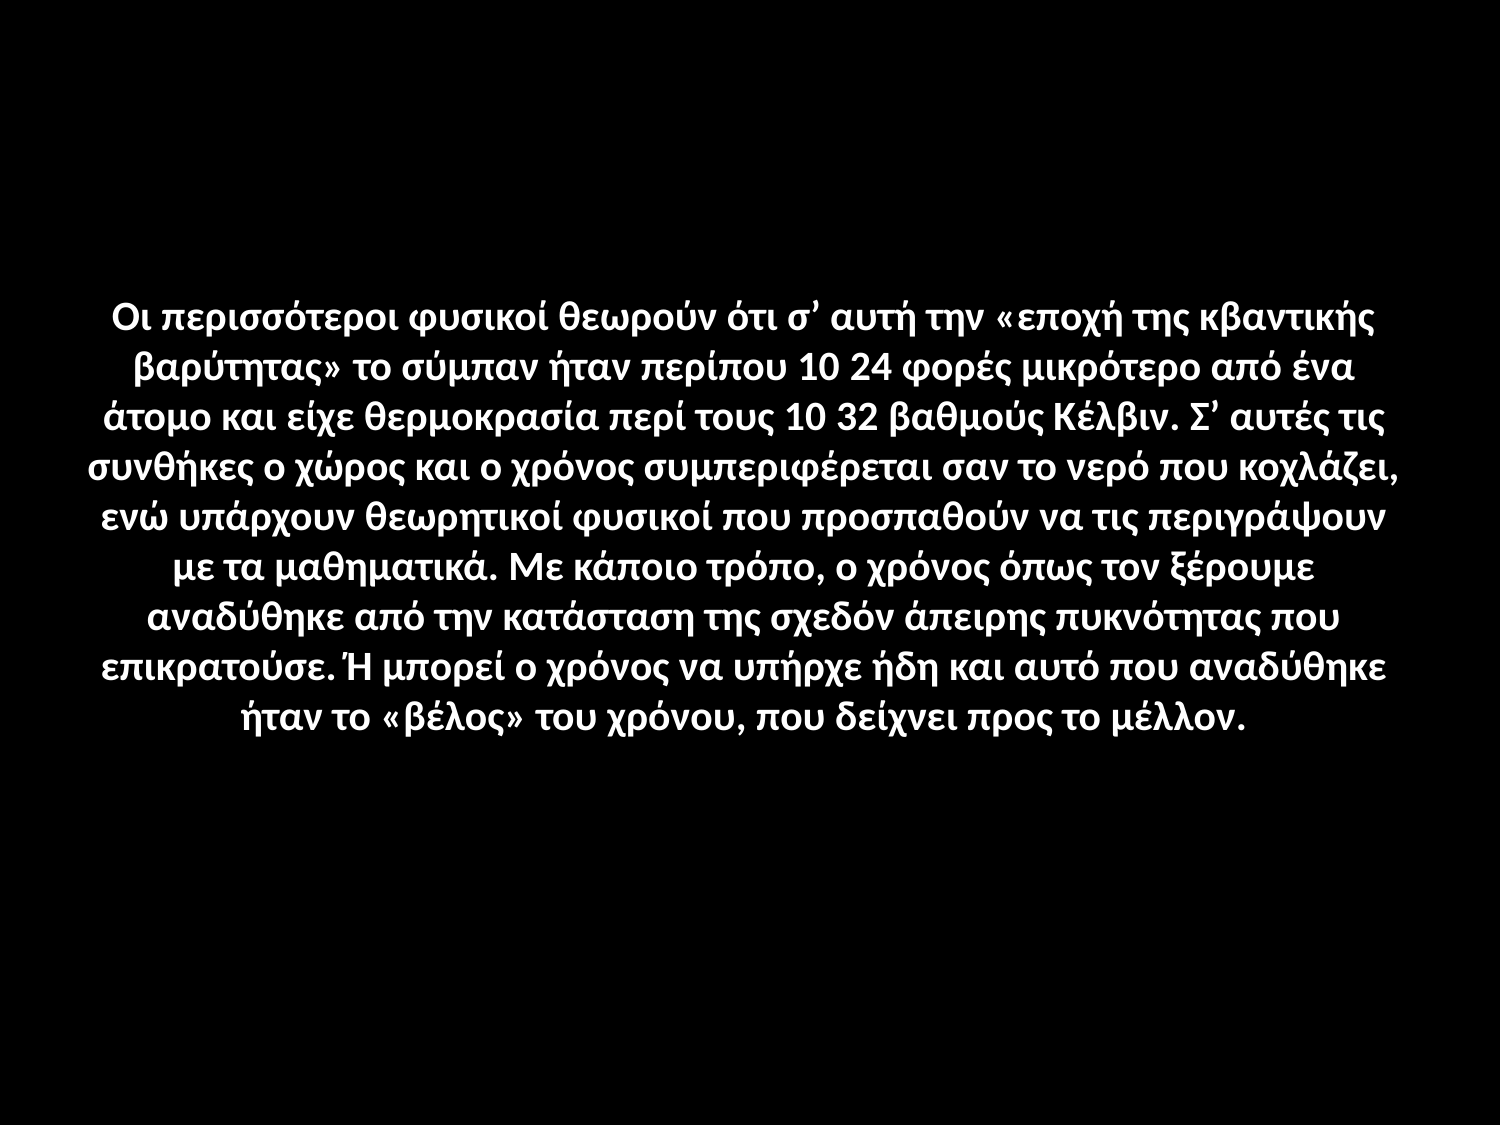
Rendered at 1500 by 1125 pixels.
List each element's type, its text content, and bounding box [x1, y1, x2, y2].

text_box Οι περισσότεροι φυσικοί θεωρούν ότι σ’ αυτή την «εποχή της κβαντικής βαρύτητας» το σύμπαν ήταν περίπου 10 24 φορές μικρότερο από ένα άτομο και είχε θερμοκρασία περί τους 10 32 βαθμούς Κέλβιν. Σ’ αυτές τις συνθήκες ο χώρος και ο χρόνος συμπεριφέρεται σαν το νερό που κοχλάζει, ενώ υπάρχουν θεωρητικοί φυσικοί που προσπαθούν να τις περιγράψουν με τα μαθηματικά. Με κάποιο τρόπο, ο χρόνος όπως τον ξέρουμε αναδύθηκε από την κατάσταση της σχεδόν άπειρης πυκνότητας που επικρατούσε. Ή μπορεί ο χρόνος να υπήρχε ήδη και αυτό που αναδύθηκε ήταν το «βέλος» του χρόνου, που δείχνει προς το μέλλον. [70, 281, 1418, 747]
